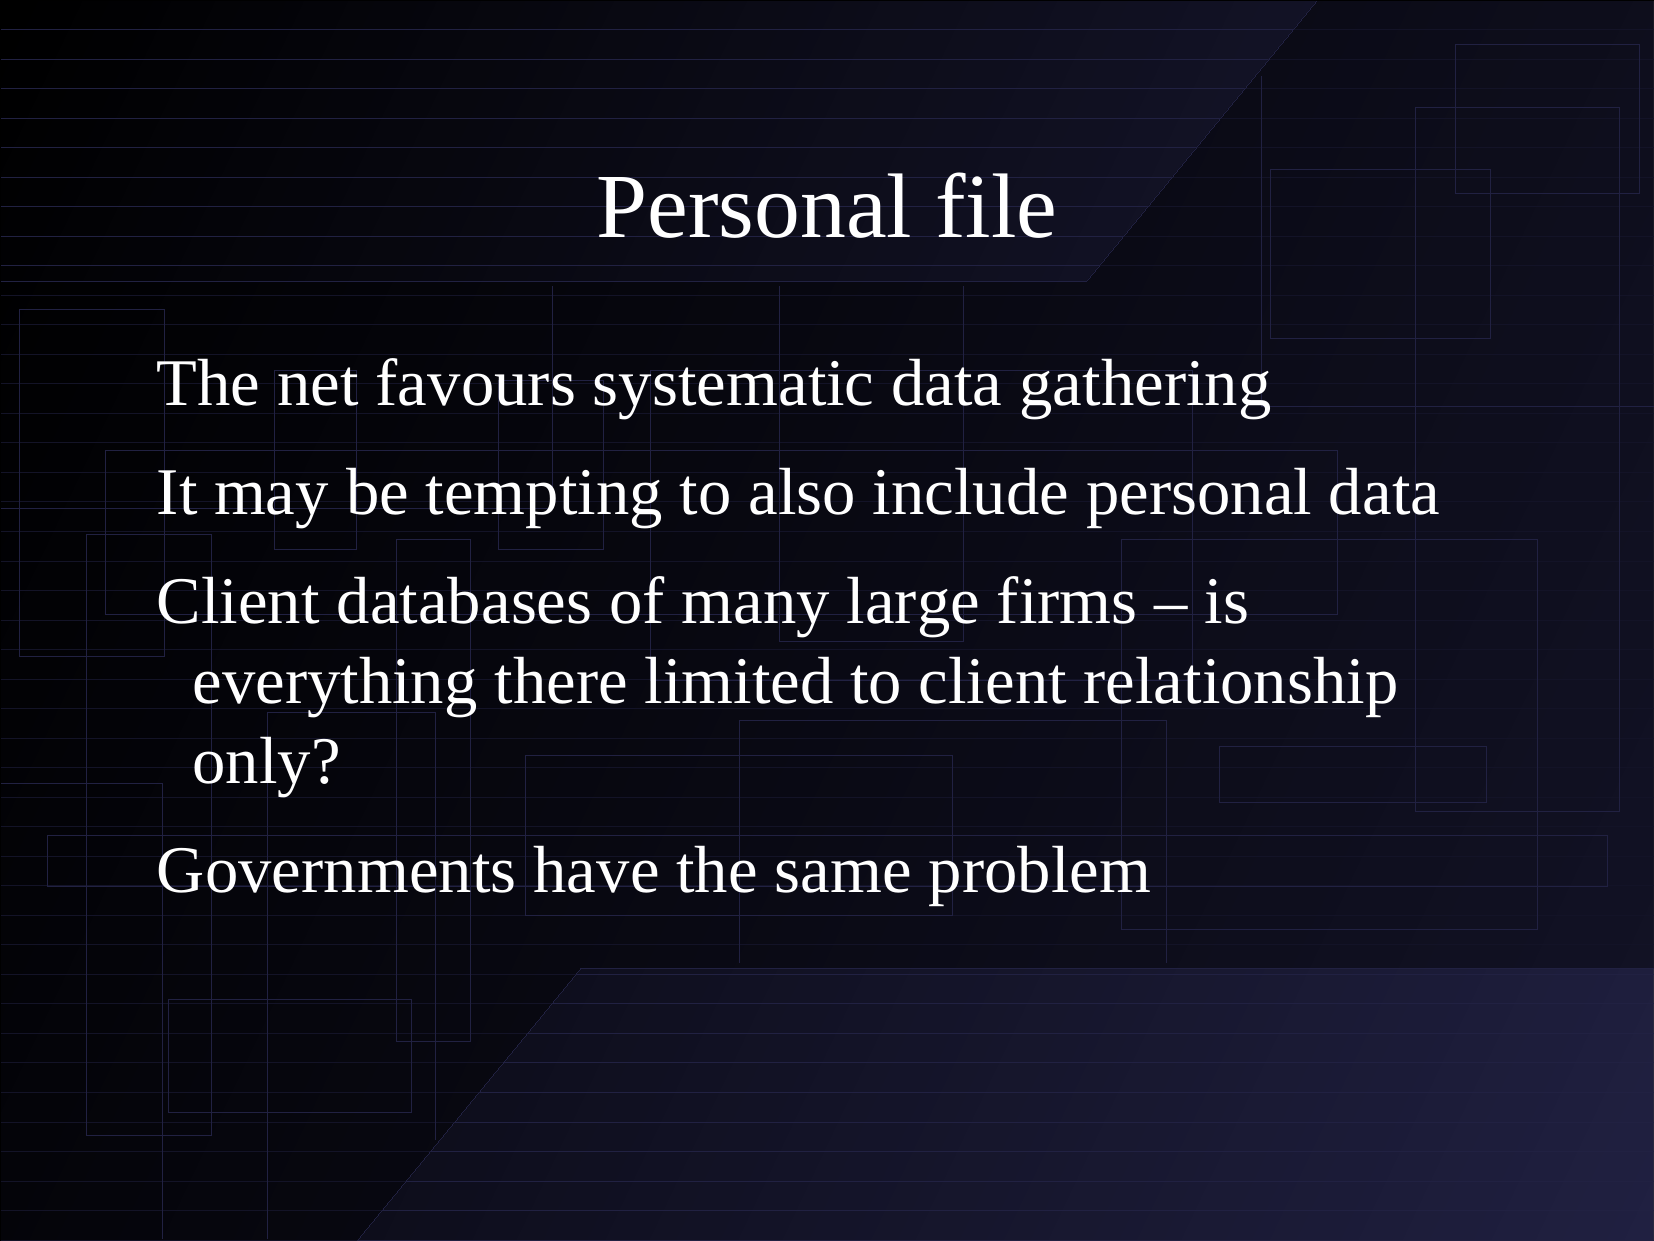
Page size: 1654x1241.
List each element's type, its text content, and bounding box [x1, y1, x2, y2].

list The net favours systematic data gathering It may be tempting to also include personal data Client databases of many large firms – is everything there limited to client relationship only? Governments have the same problem [121, 344, 1534, 1127]
title Personal file [121, 102, 1534, 311]
